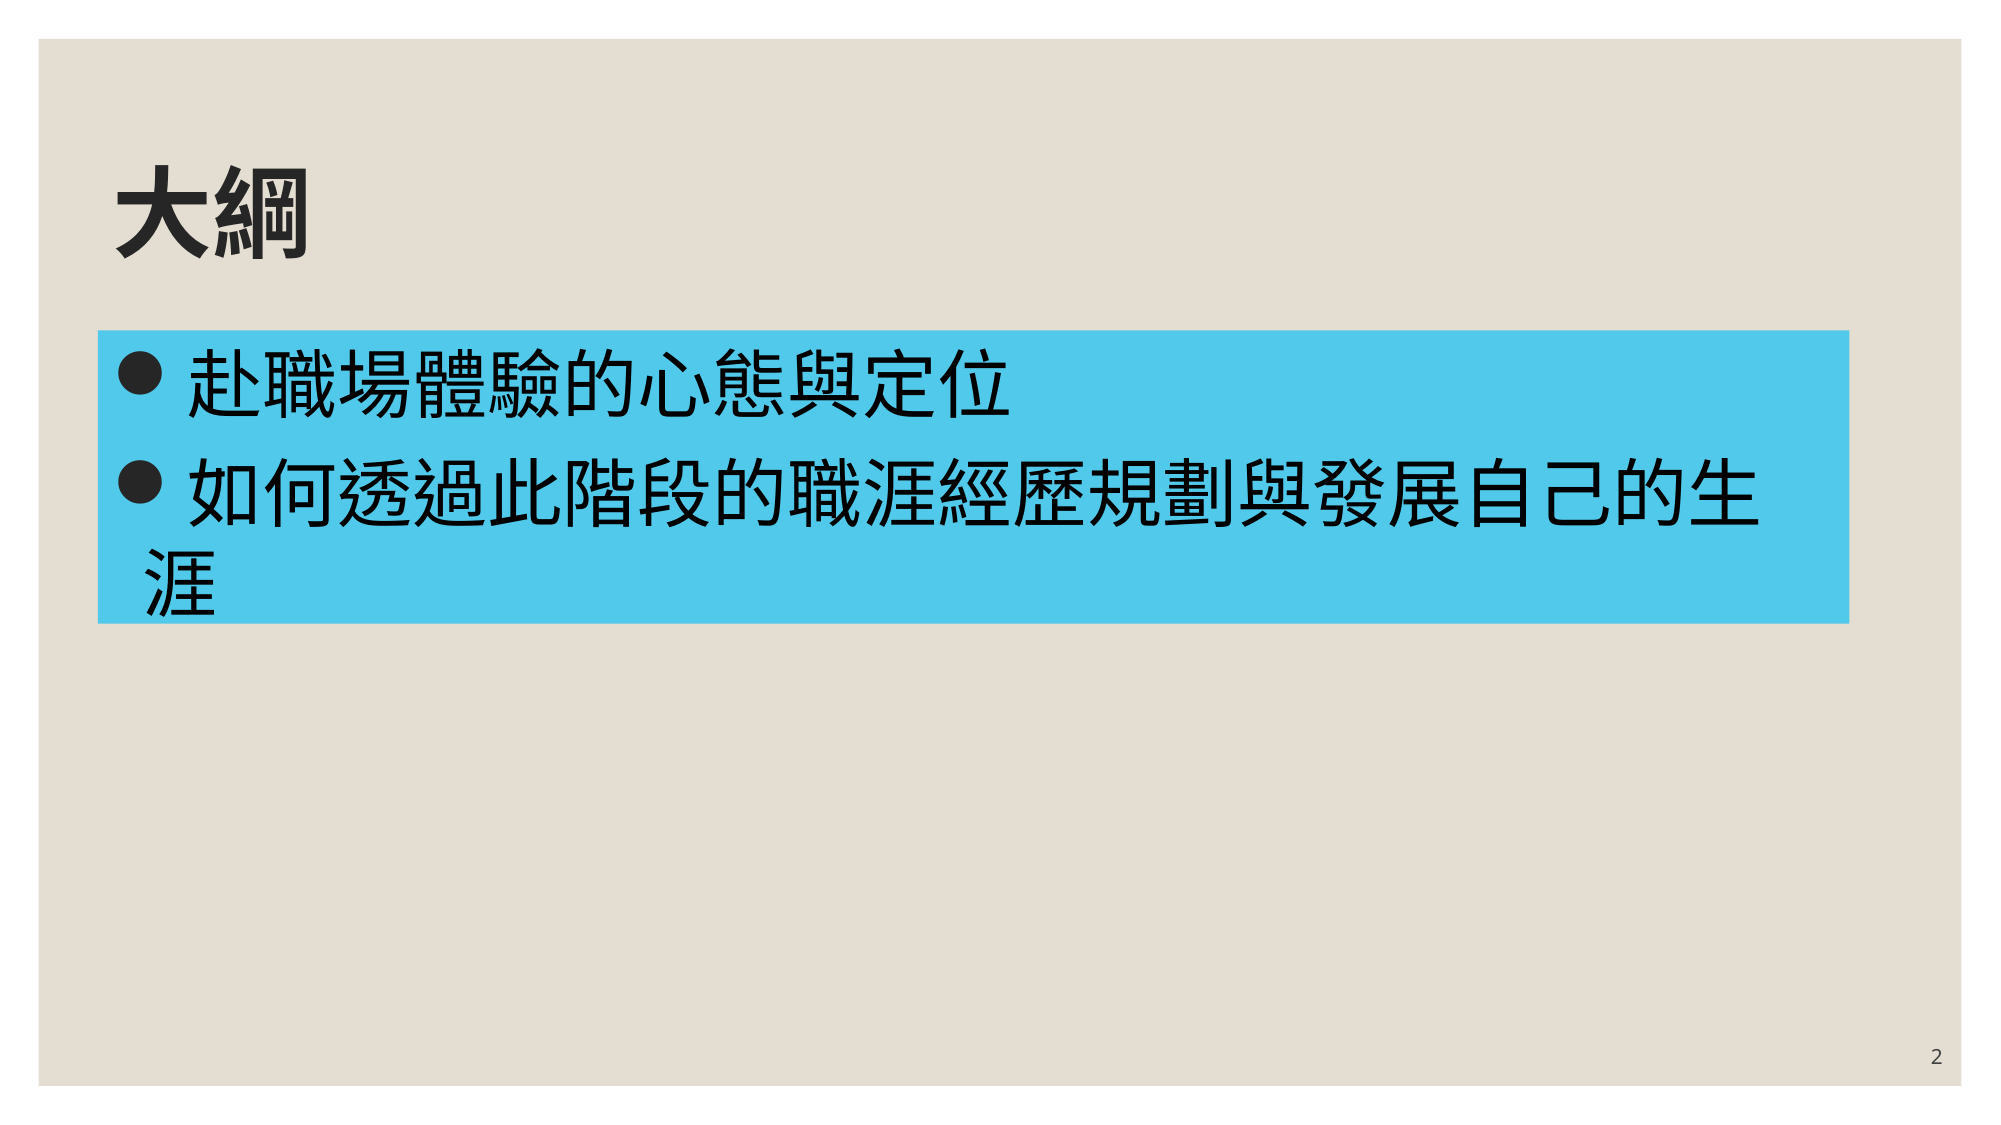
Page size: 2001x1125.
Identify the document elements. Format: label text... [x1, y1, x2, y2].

title 大綱 [97, 105, 1825, 330]
list 赴職場體驗的心態與定位 如何透過此階段的職涯經歷規劃與發展自己的生涯 [97, 330, 1850, 624]
slide_number <編號> [1717, 1034, 1958, 1080]
